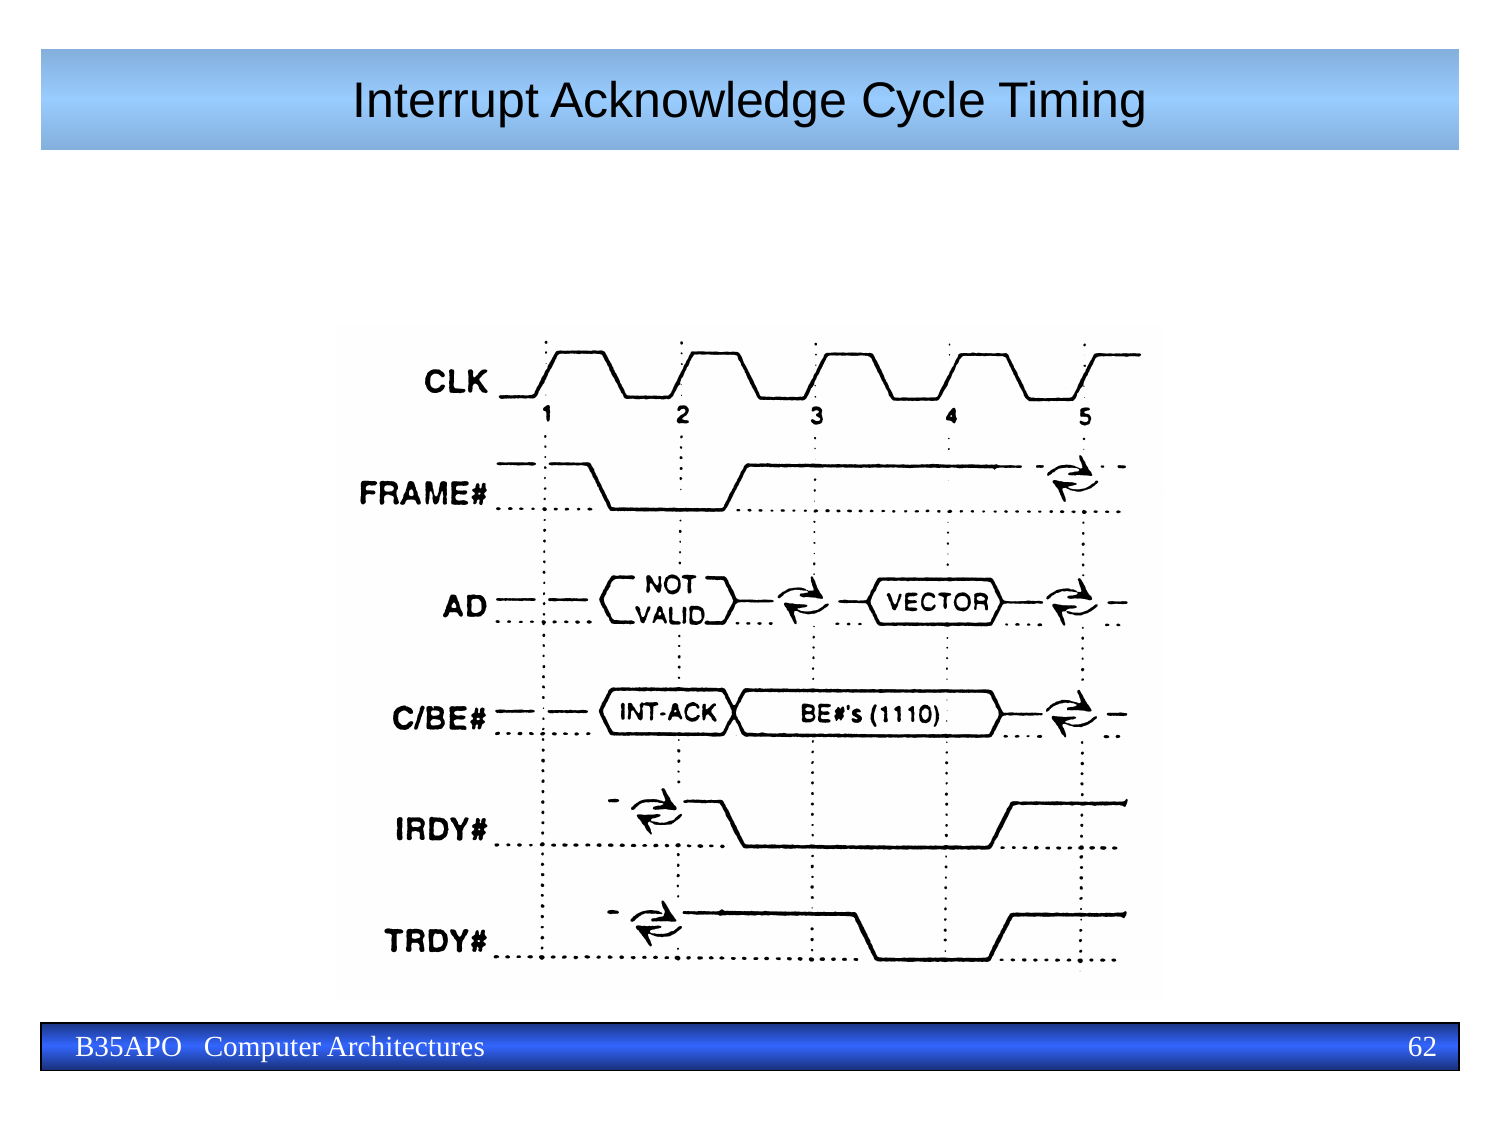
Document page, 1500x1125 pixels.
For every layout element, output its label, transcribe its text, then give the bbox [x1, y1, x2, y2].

picture [336, 324, 1164, 1000]
title Interrupt Acknowledge Cycle Timing [41, 49, 1459, 150]
